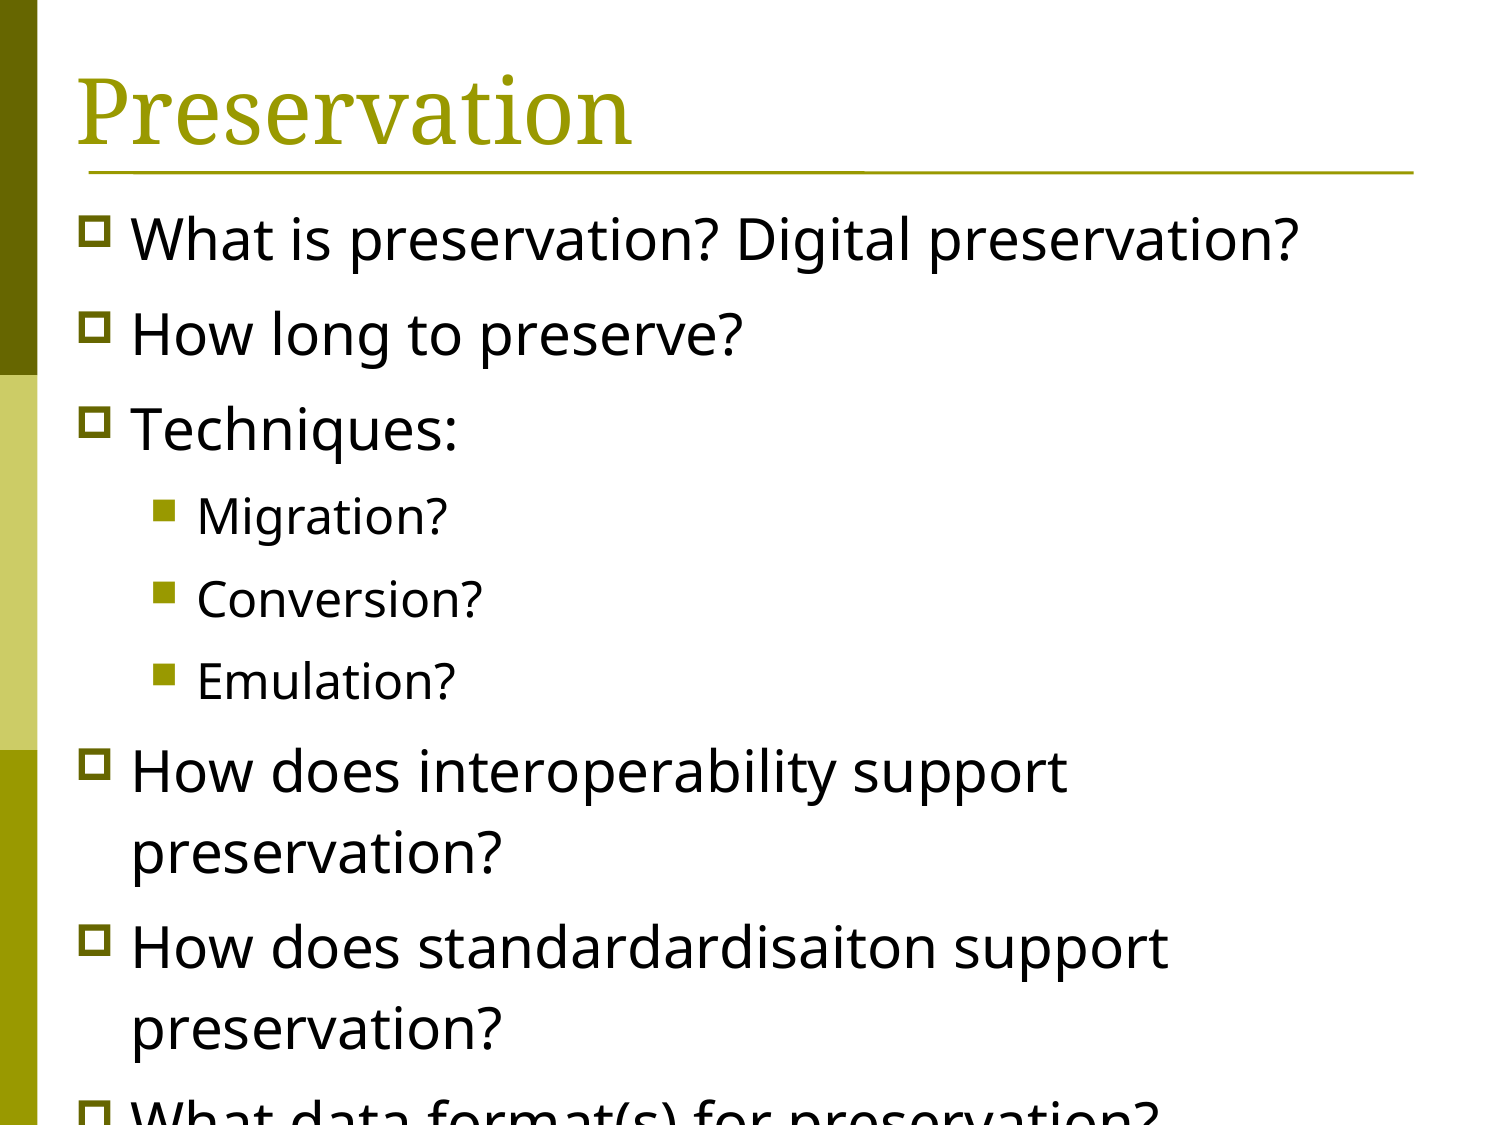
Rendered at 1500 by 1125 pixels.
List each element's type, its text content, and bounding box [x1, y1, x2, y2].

title Preservation [75, 52, 1426, 166]
list What is preservation? Digital preservation? How long to preserve? Techniques: Migration? Conversion? Emulation? How does interoperability support preservation? How does standardardisaiton support preservation? What data format(s) for preservation? [75, 196, 1426, 1056]
